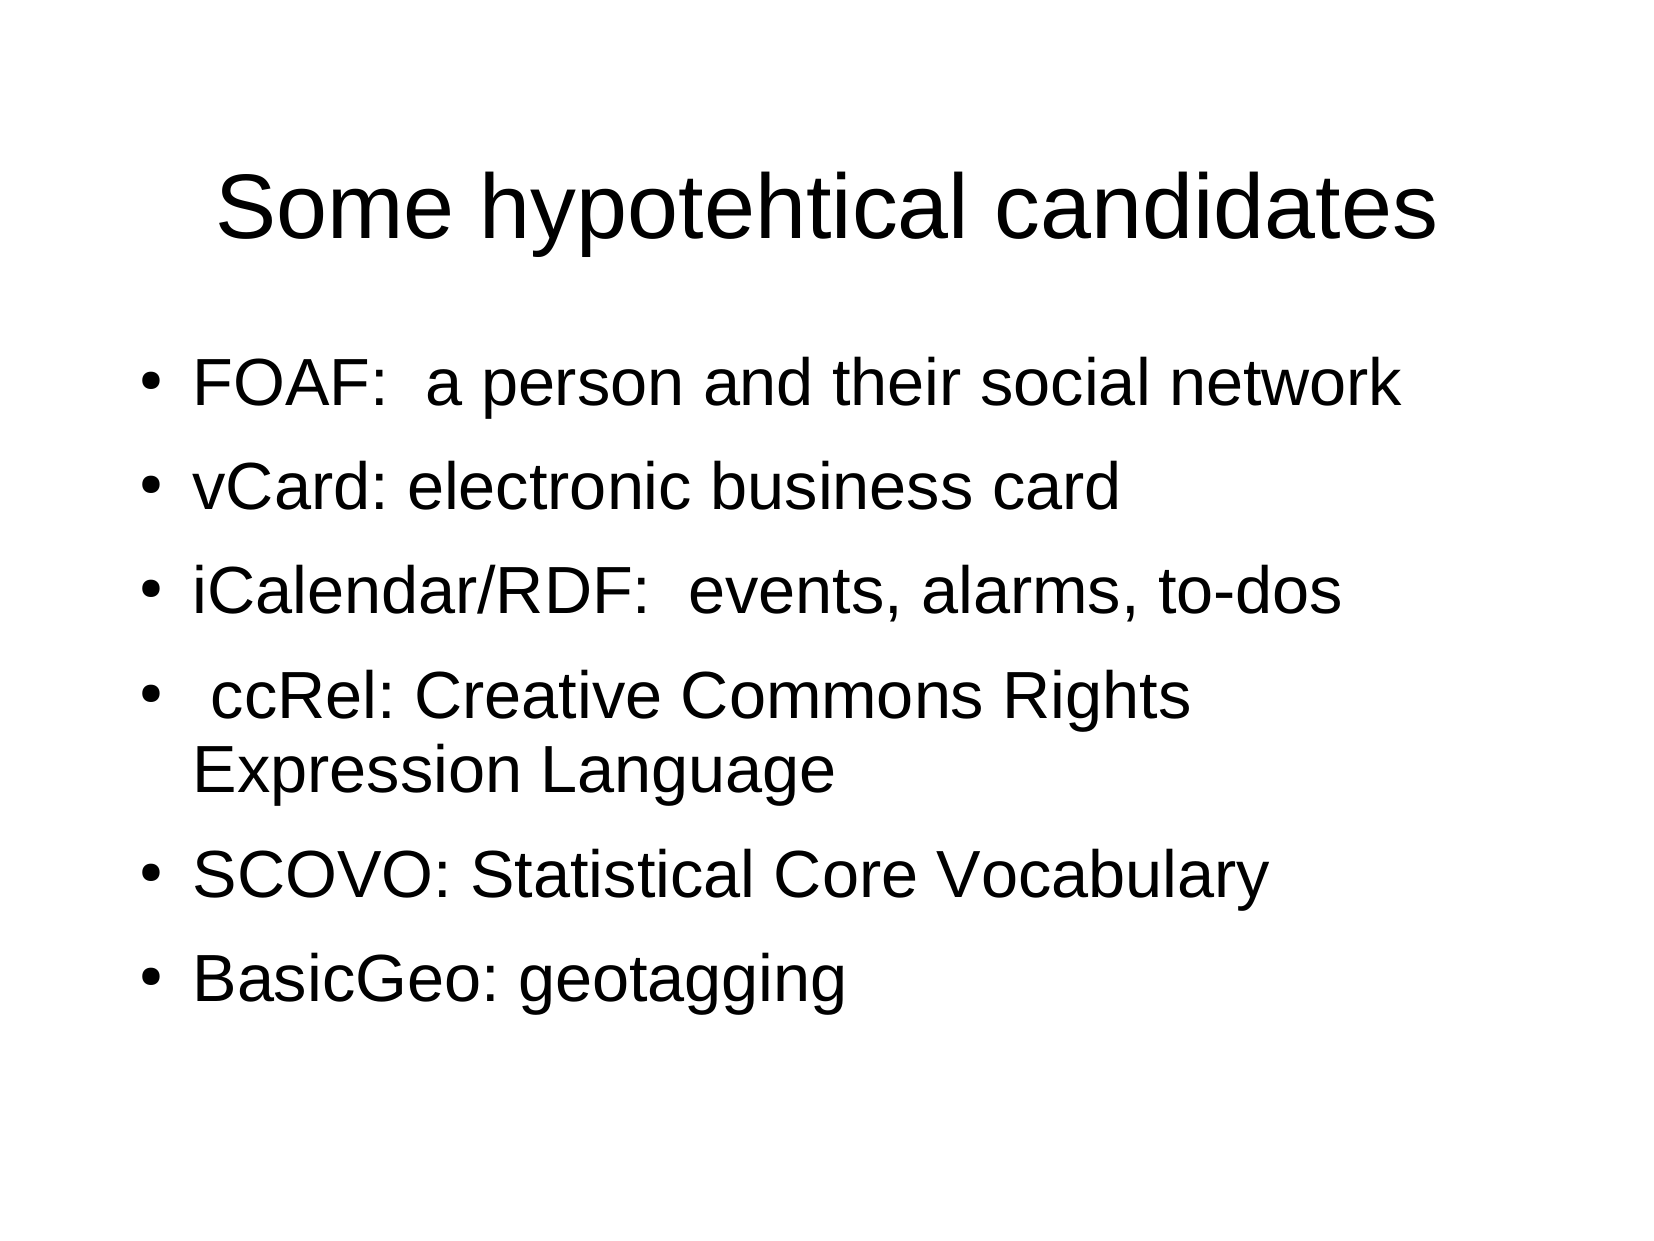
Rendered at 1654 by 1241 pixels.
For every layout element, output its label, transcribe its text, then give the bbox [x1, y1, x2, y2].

list FOAF: a person and their social network vCard: electronic business card iCalendar/RDF: events, alarms, to-dos ccRel: Creative Commons Rights Expression Language SCOVO: Statistical Core Vocabulary BasicGeo: geotagging [121, 344, 1534, 1127]
title Some hypotehtical candidates [121, 102, 1534, 311]
